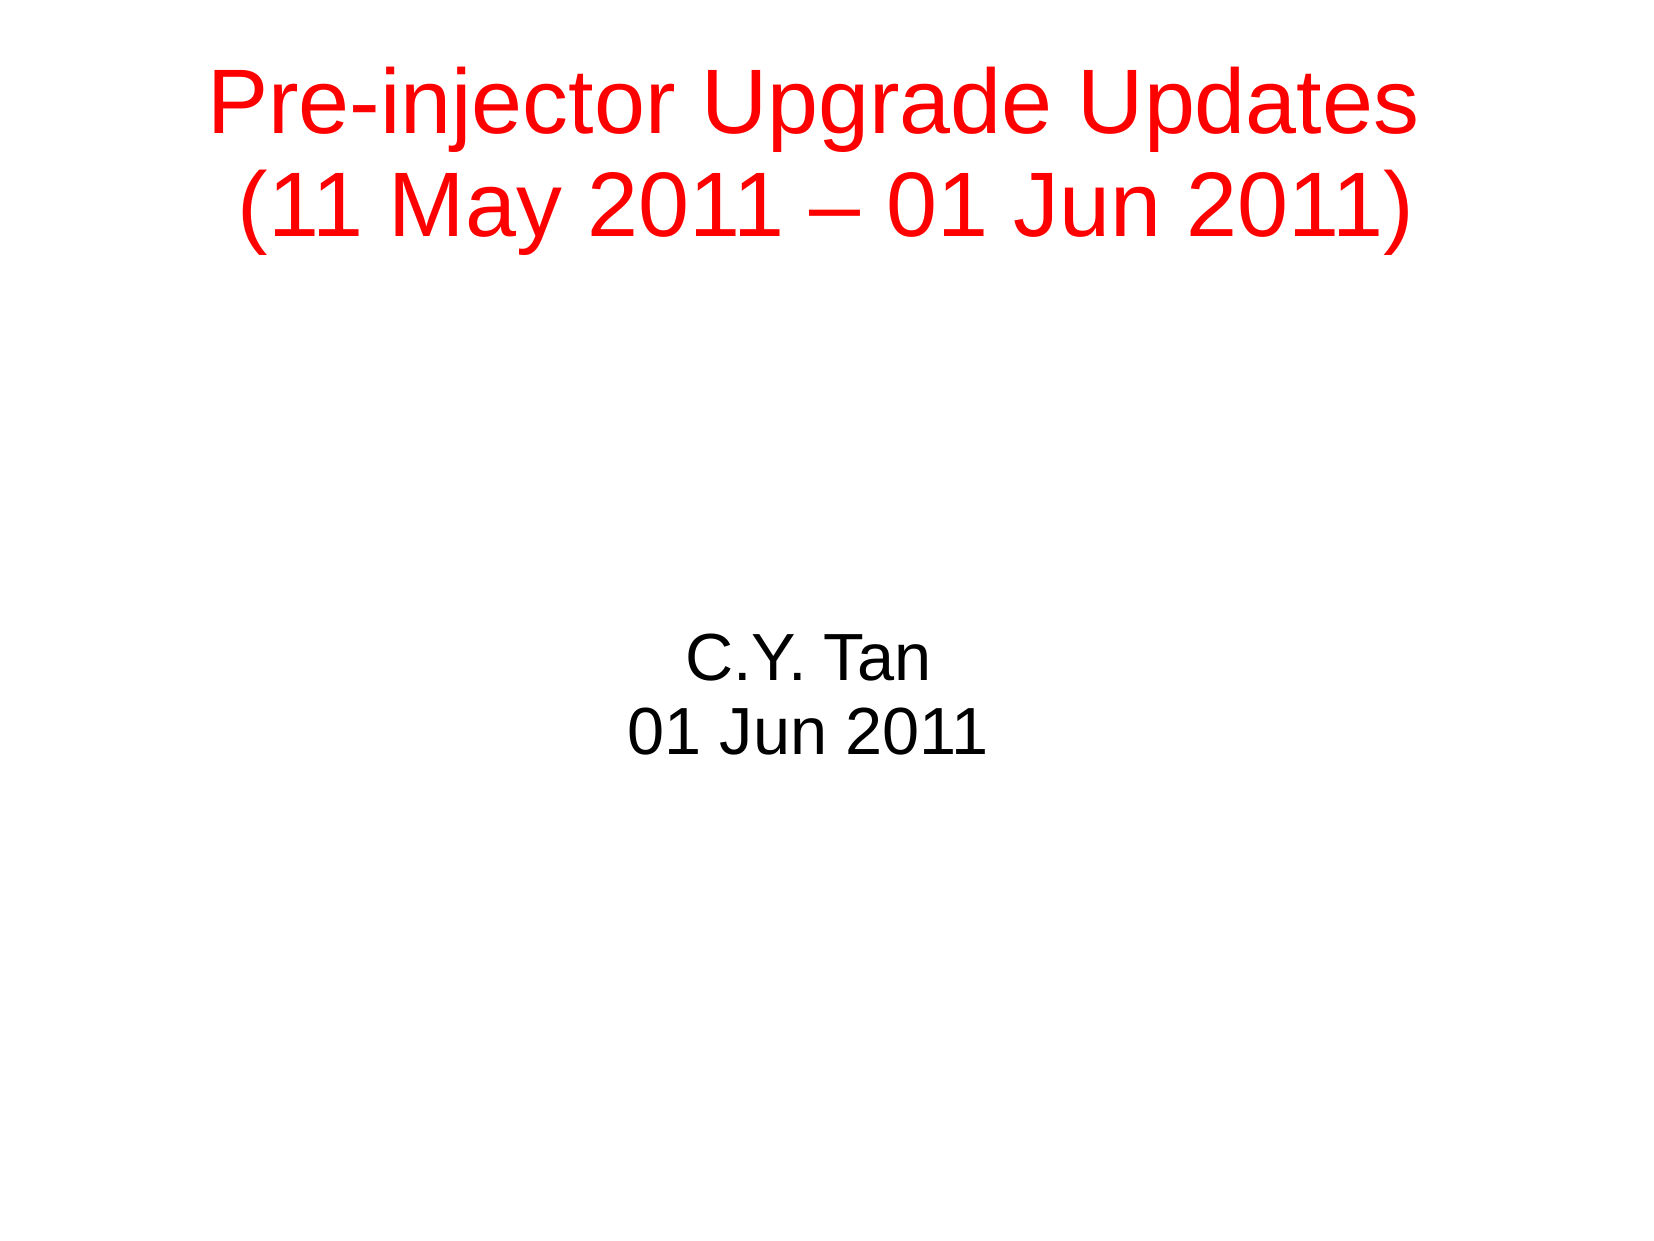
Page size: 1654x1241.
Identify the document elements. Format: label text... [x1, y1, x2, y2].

title Pre-injector Upgrade Updates (11 May 2011 – 01 Jun 2011) [82, 50, 1571, 256]
subtitle C.Y. Tan 01 Jun 2011 [64, 292, 1553, 1097]
